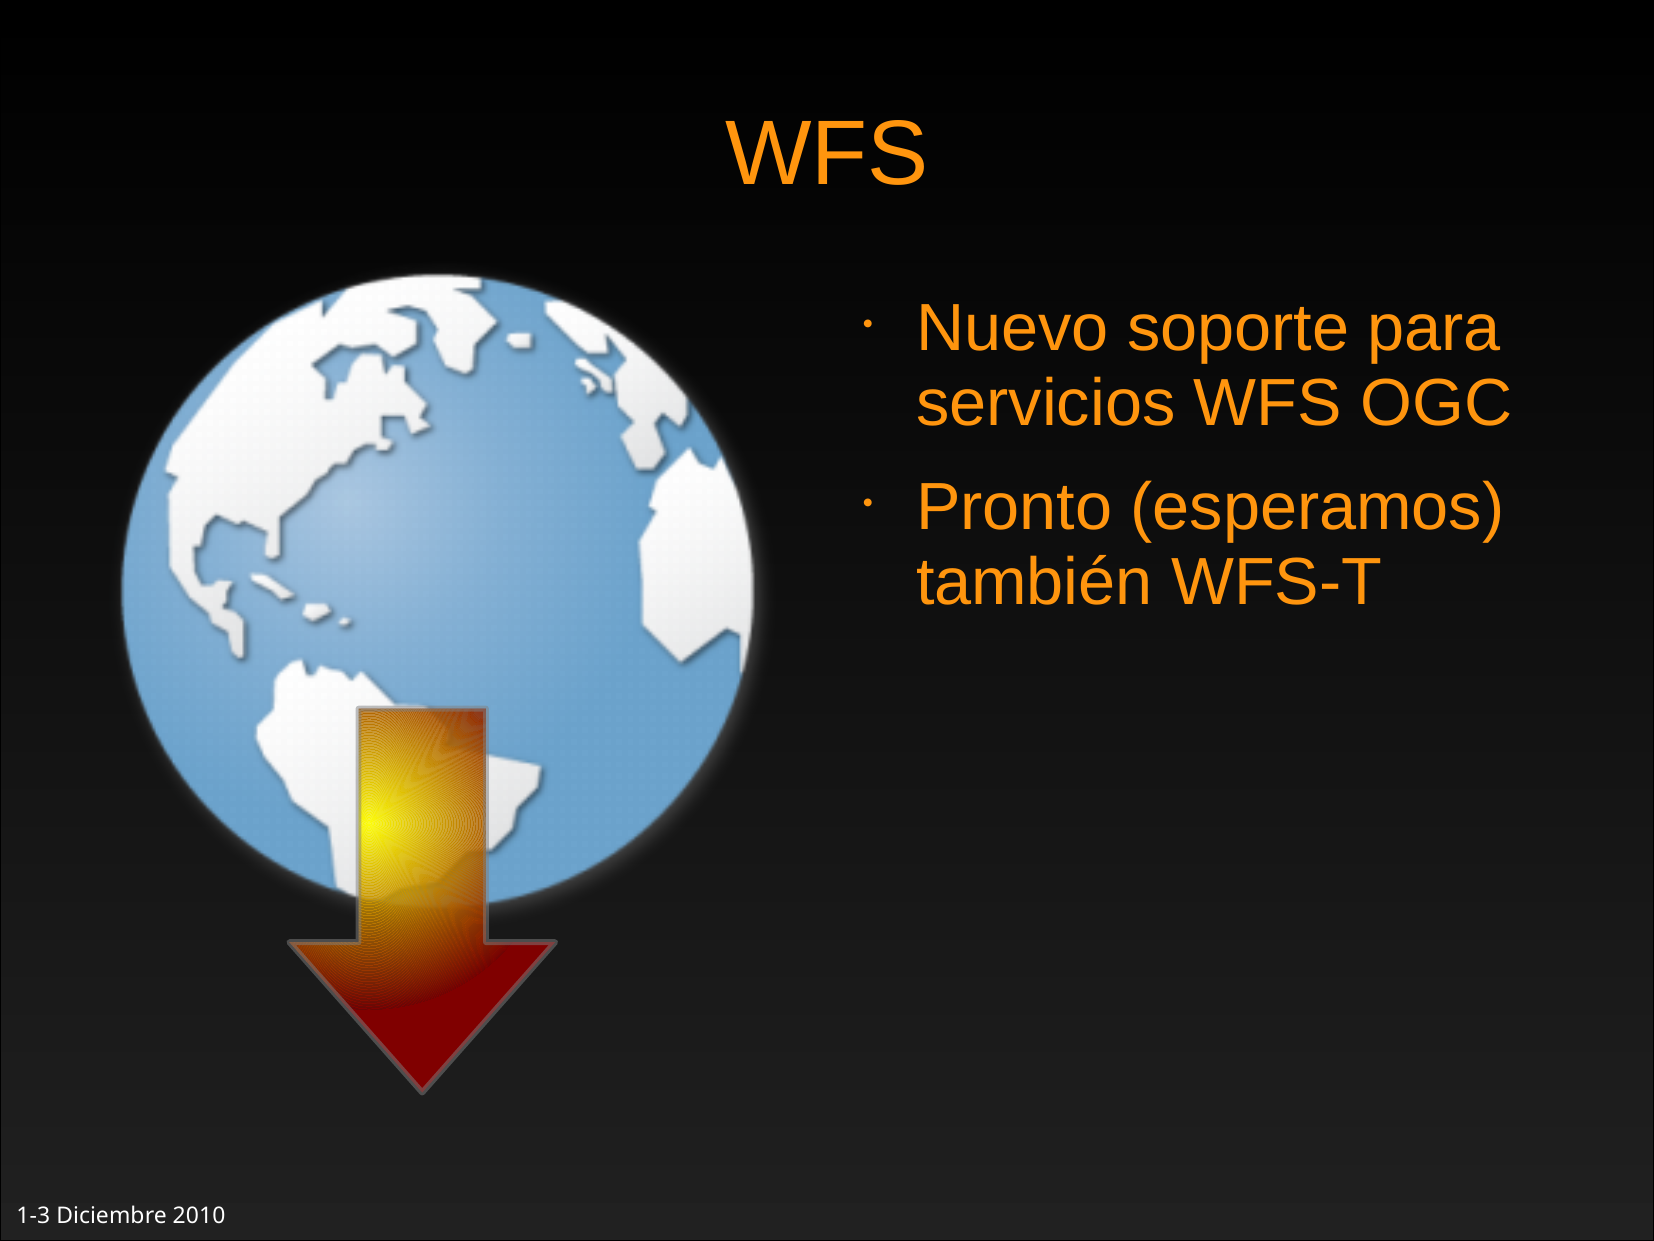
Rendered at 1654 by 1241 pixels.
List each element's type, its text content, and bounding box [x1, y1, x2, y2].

picture [82, 235, 809, 963]
text_box [289, 708, 556, 1093]
list Nuevo soporte para servicios WFS OGC Pronto (esperamos) también WFS-T [845, 290, 1572, 1109]
title WFS [82, 49, 1571, 257]
